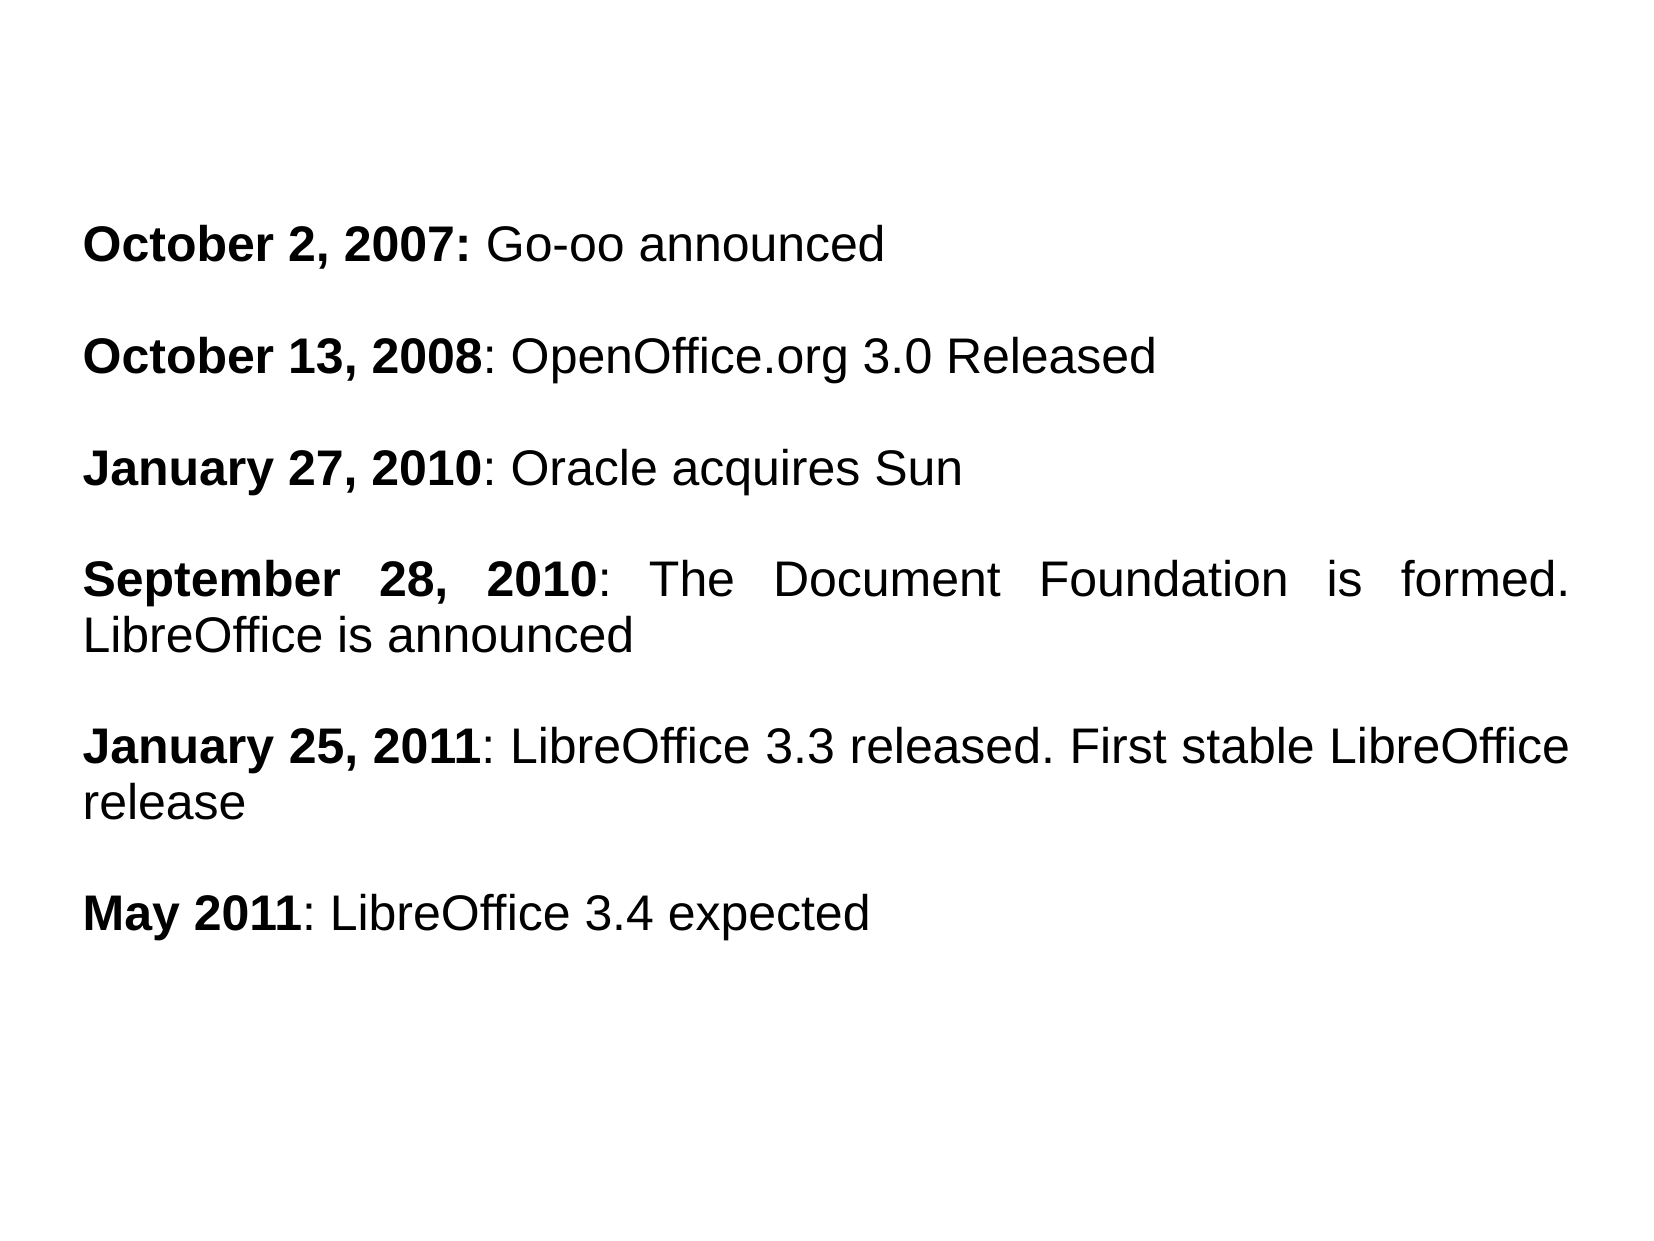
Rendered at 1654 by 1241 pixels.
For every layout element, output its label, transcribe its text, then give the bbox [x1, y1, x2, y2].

subtitle October 2, 2007: Go-oo announced October 13, 2008: OpenOffice.org 3.0 Released January 27, 2010: Oracle acquires Sun September 28, 2010: The Document Foundation is formed. LibreOffice is announced January 25, 2011: LibreOffice 3.3 released. First stable LibreOffice release May 2011: LibreOffice 3.4 expected [82, 49, 1571, 1109]
